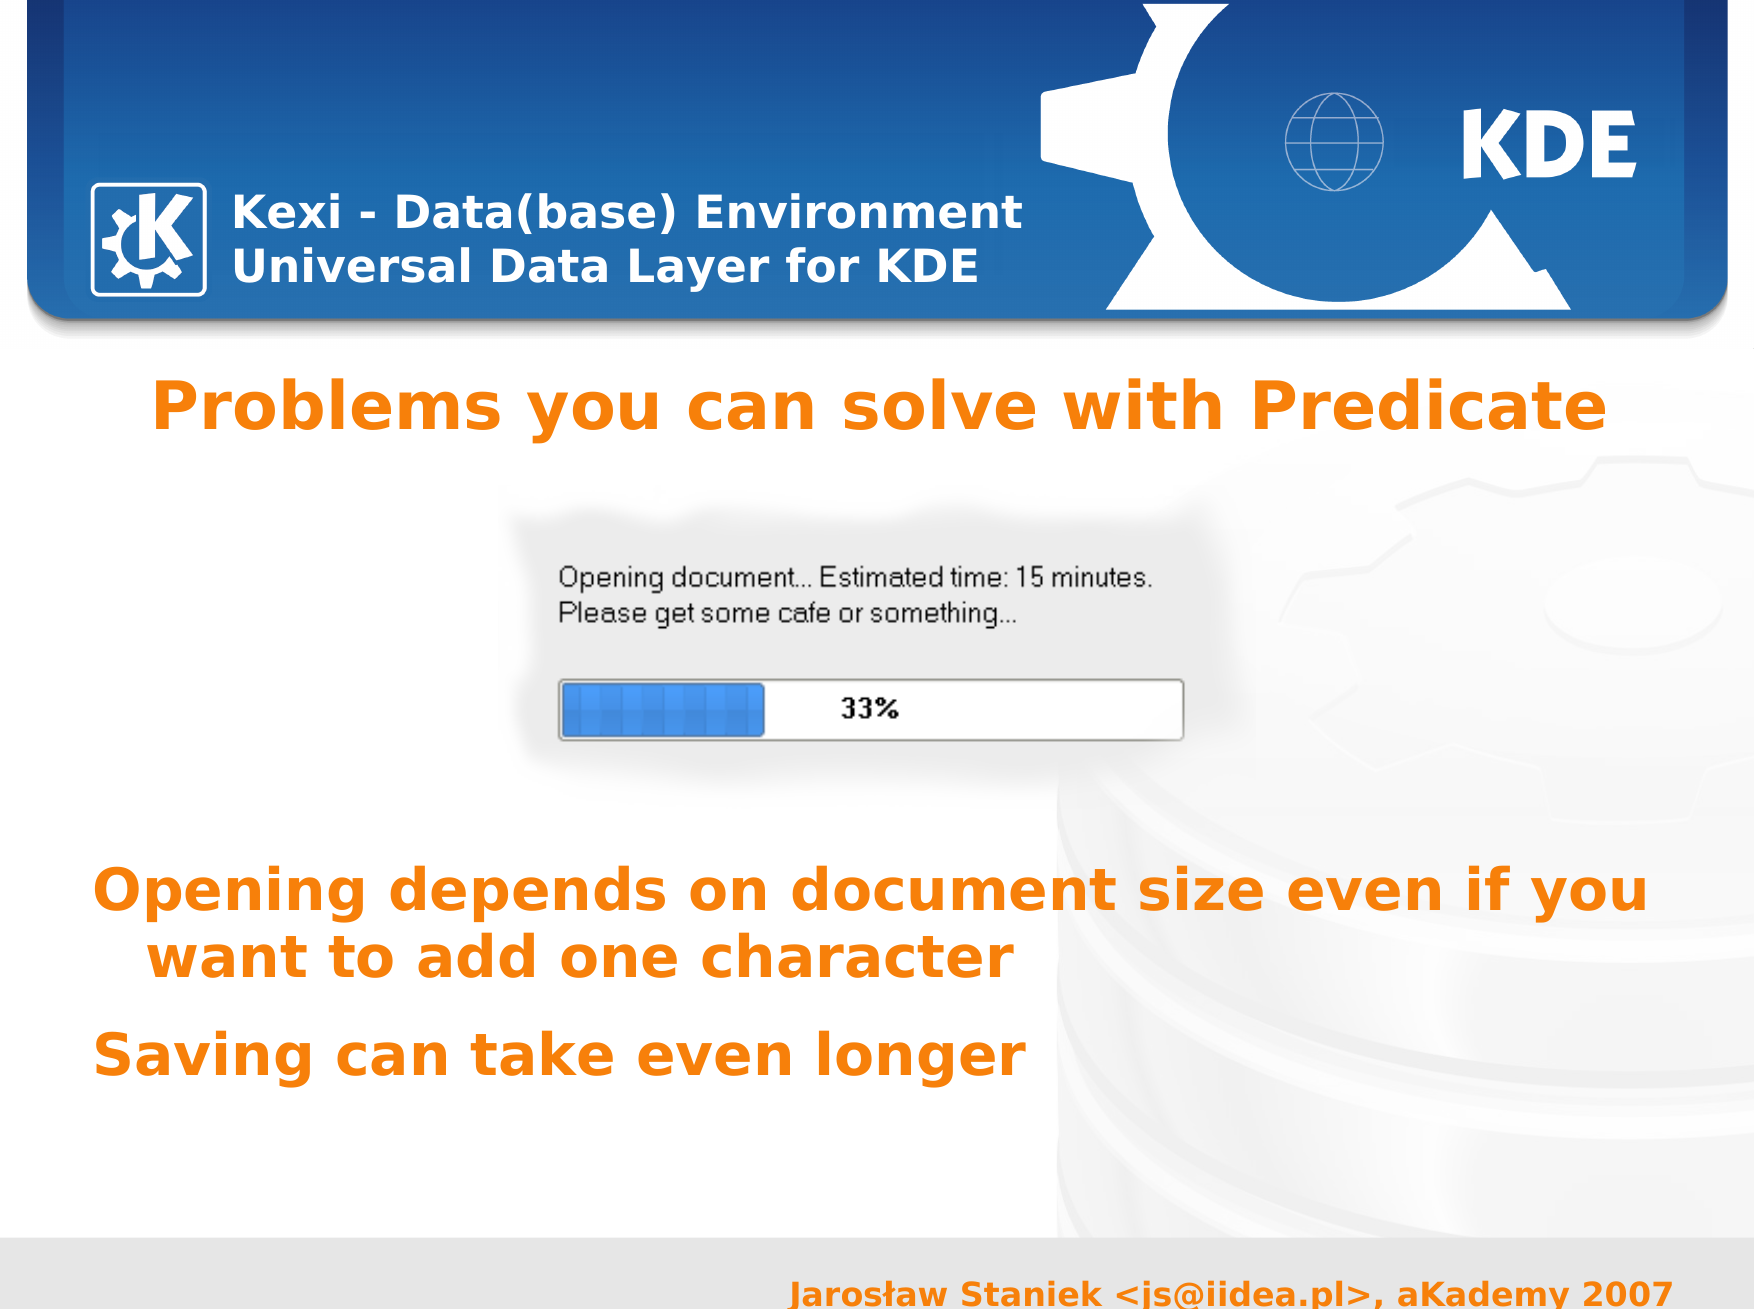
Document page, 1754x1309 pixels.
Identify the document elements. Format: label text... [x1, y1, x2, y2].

picture [498, 485, 1256, 817]
picture [0, 0, 1754, 349]
title Problems you can solve with Predicate [35, 367, 1726, 446]
list Opening depends on document size even if you want to add one character Saving can take even longer [75, 856, 1654, 1163]
